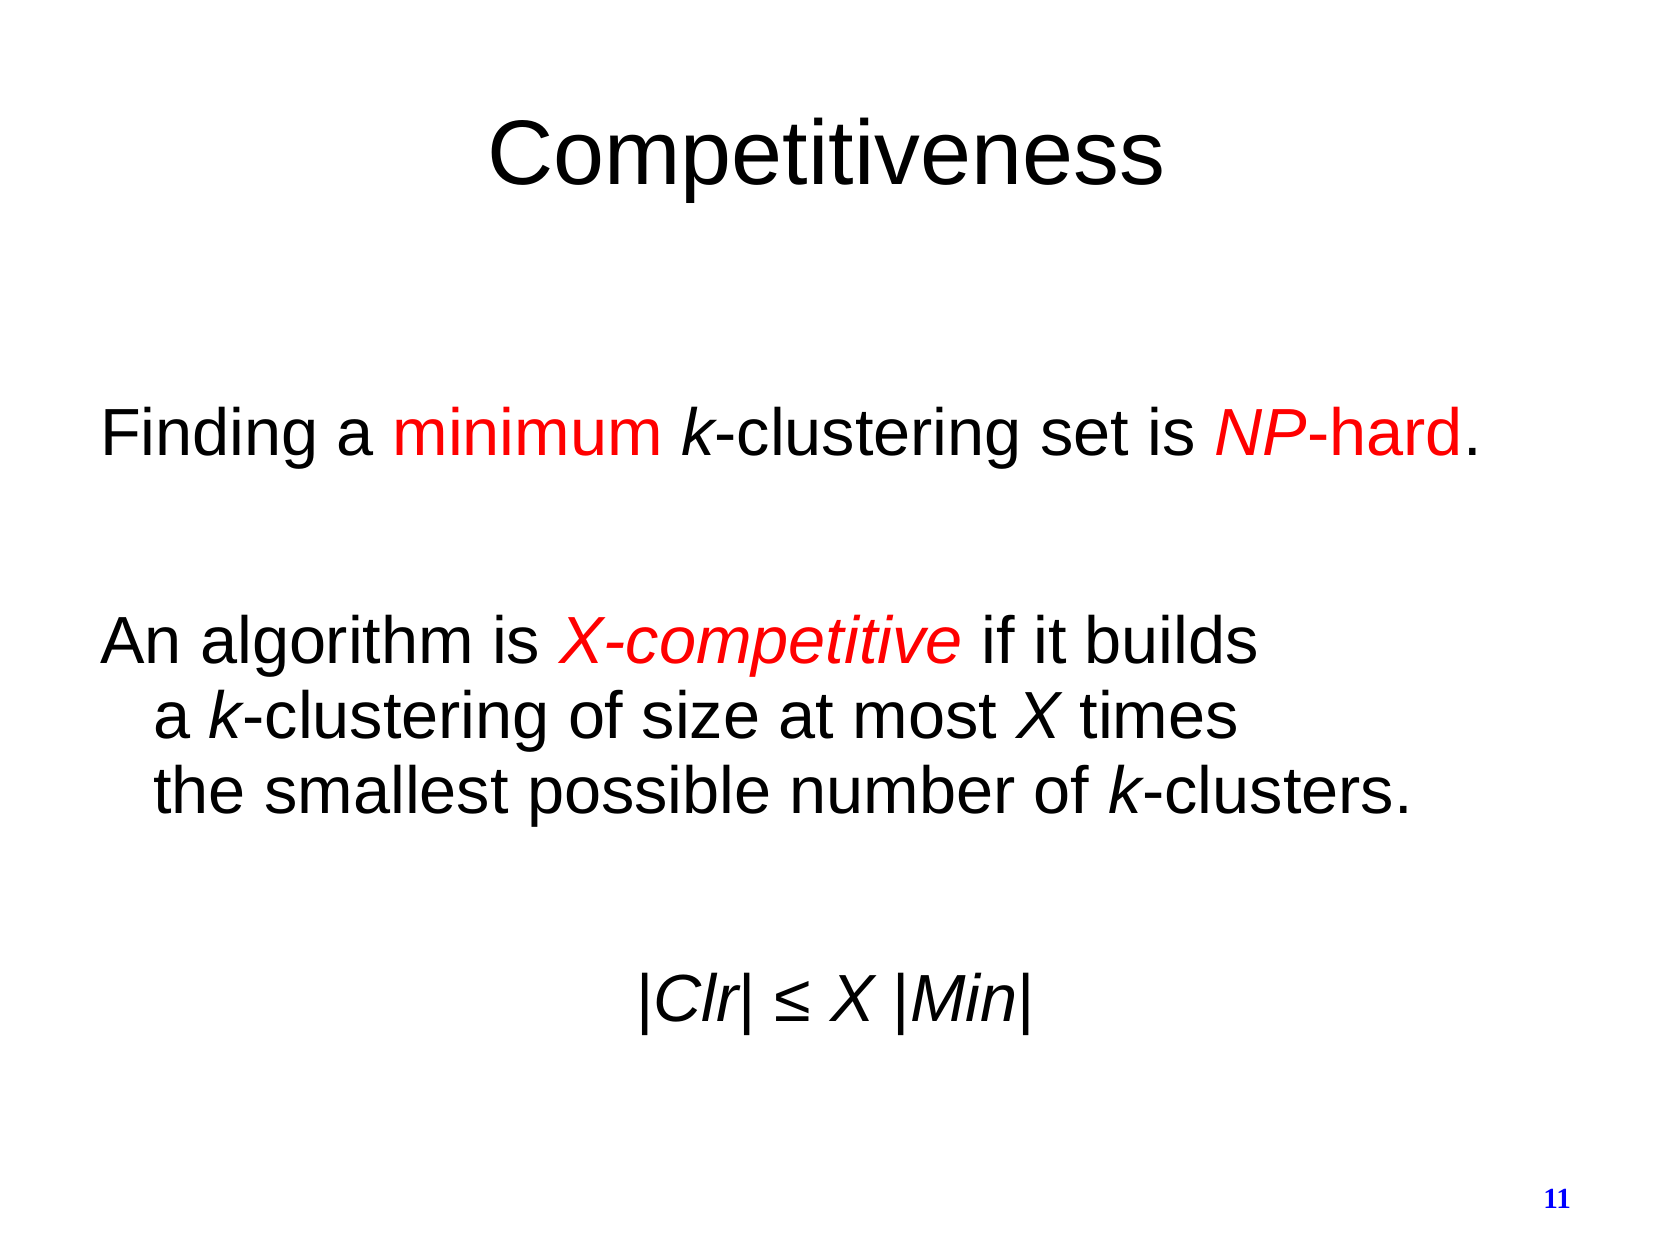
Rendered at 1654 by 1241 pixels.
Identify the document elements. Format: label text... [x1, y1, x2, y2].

title Competitiveness [82, 49, 1571, 257]
list Finding a minimum k-clustering set is NP-hard. An algorithm is X-competitive if it builds a k-clustering of size at most X times the smallest possible number of k-clusters. |Clr| ≤ X |Min| [82, 290, 1571, 1094]
